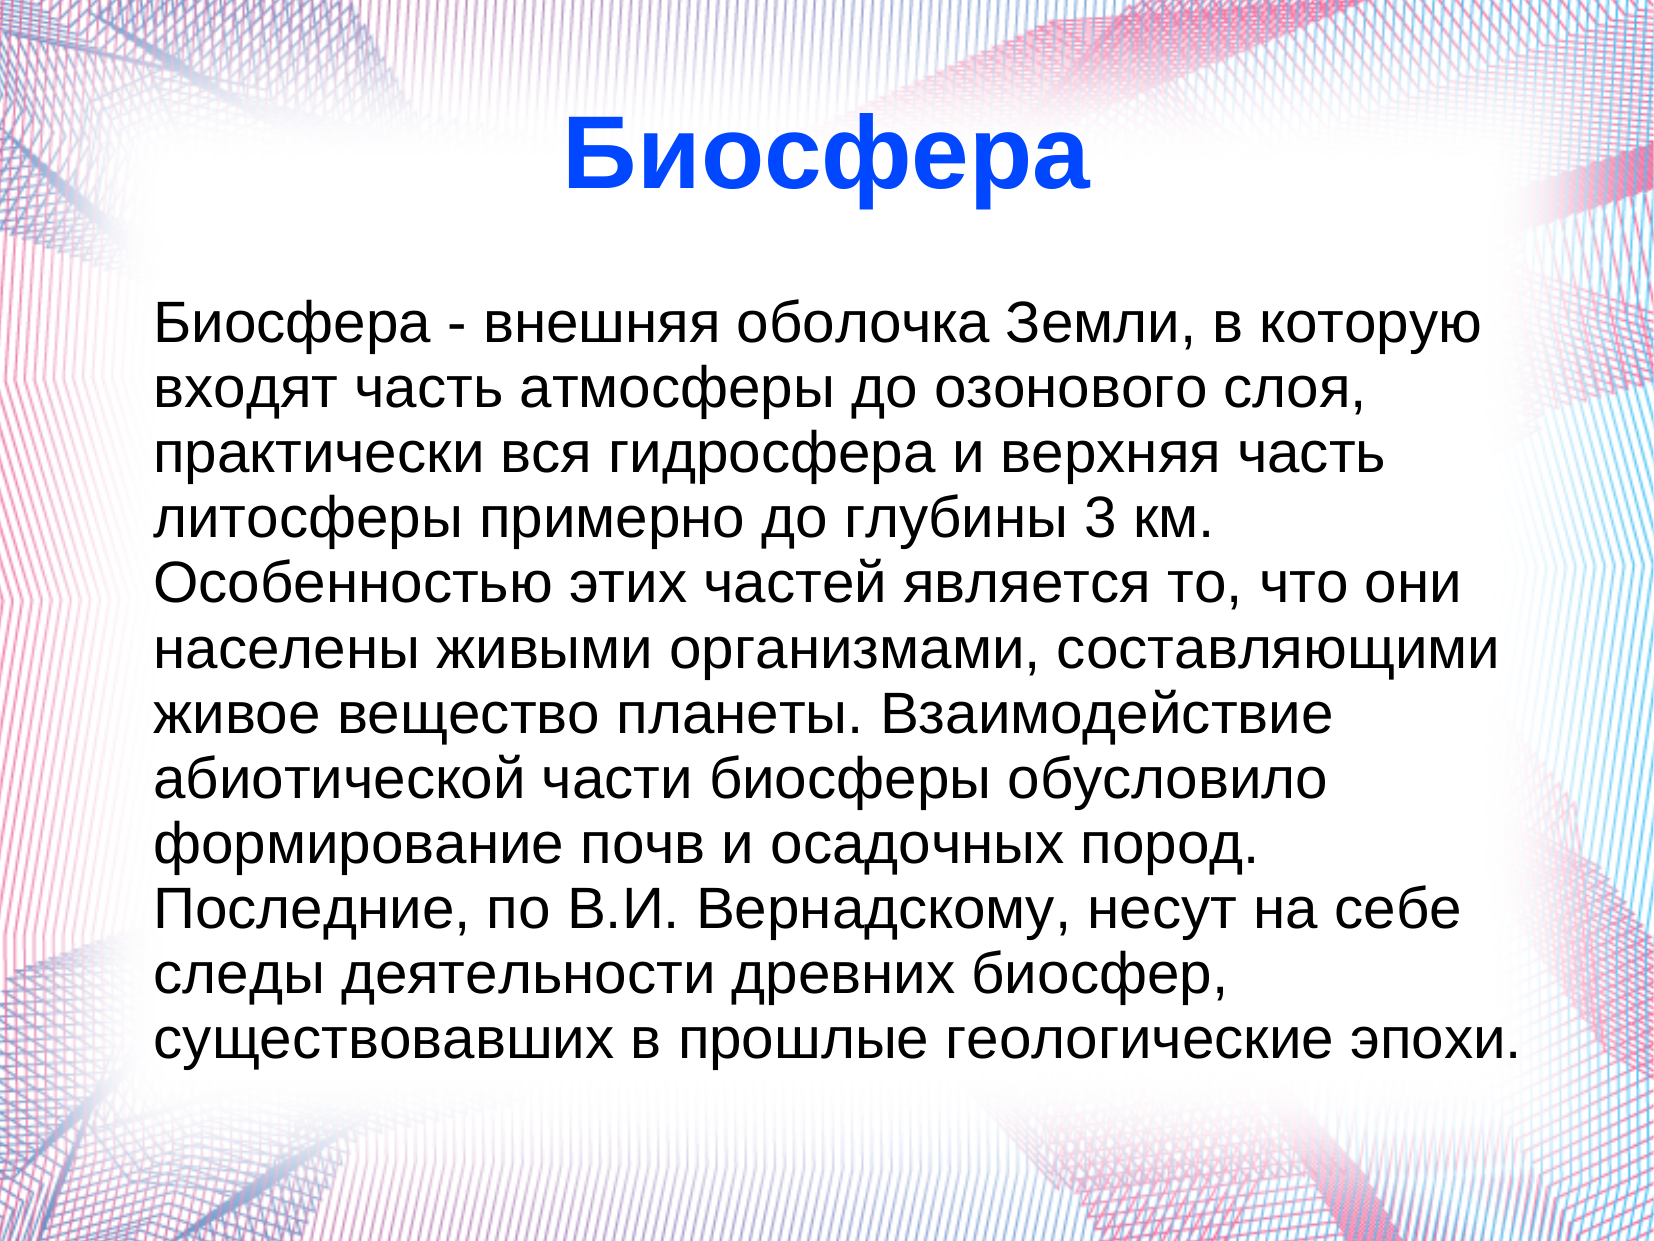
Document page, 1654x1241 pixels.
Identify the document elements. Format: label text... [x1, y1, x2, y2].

list Биосфера - внешняя оболочка Земли, в которую входят часть атмосферы до озонового слоя, практически вся гидросфера и верхняя часть литосферы примерно до глубины 3 км. Особенностью этих частей является то, что они населены живыми организмами, составляющими живое вещество планеты. Взаимодействие абиотической части биосферы обусловило формирование почв и осадочных пород. Последние, по В.И. Вернадскому, несут на себе следы деятельности древних биосфер, существовавших в прошлые геологические эпохи. [82, 290, 1571, 1068]
picture [0, 0, 1654, 1241]
title Биосфера [82, 49, 1571, 257]
